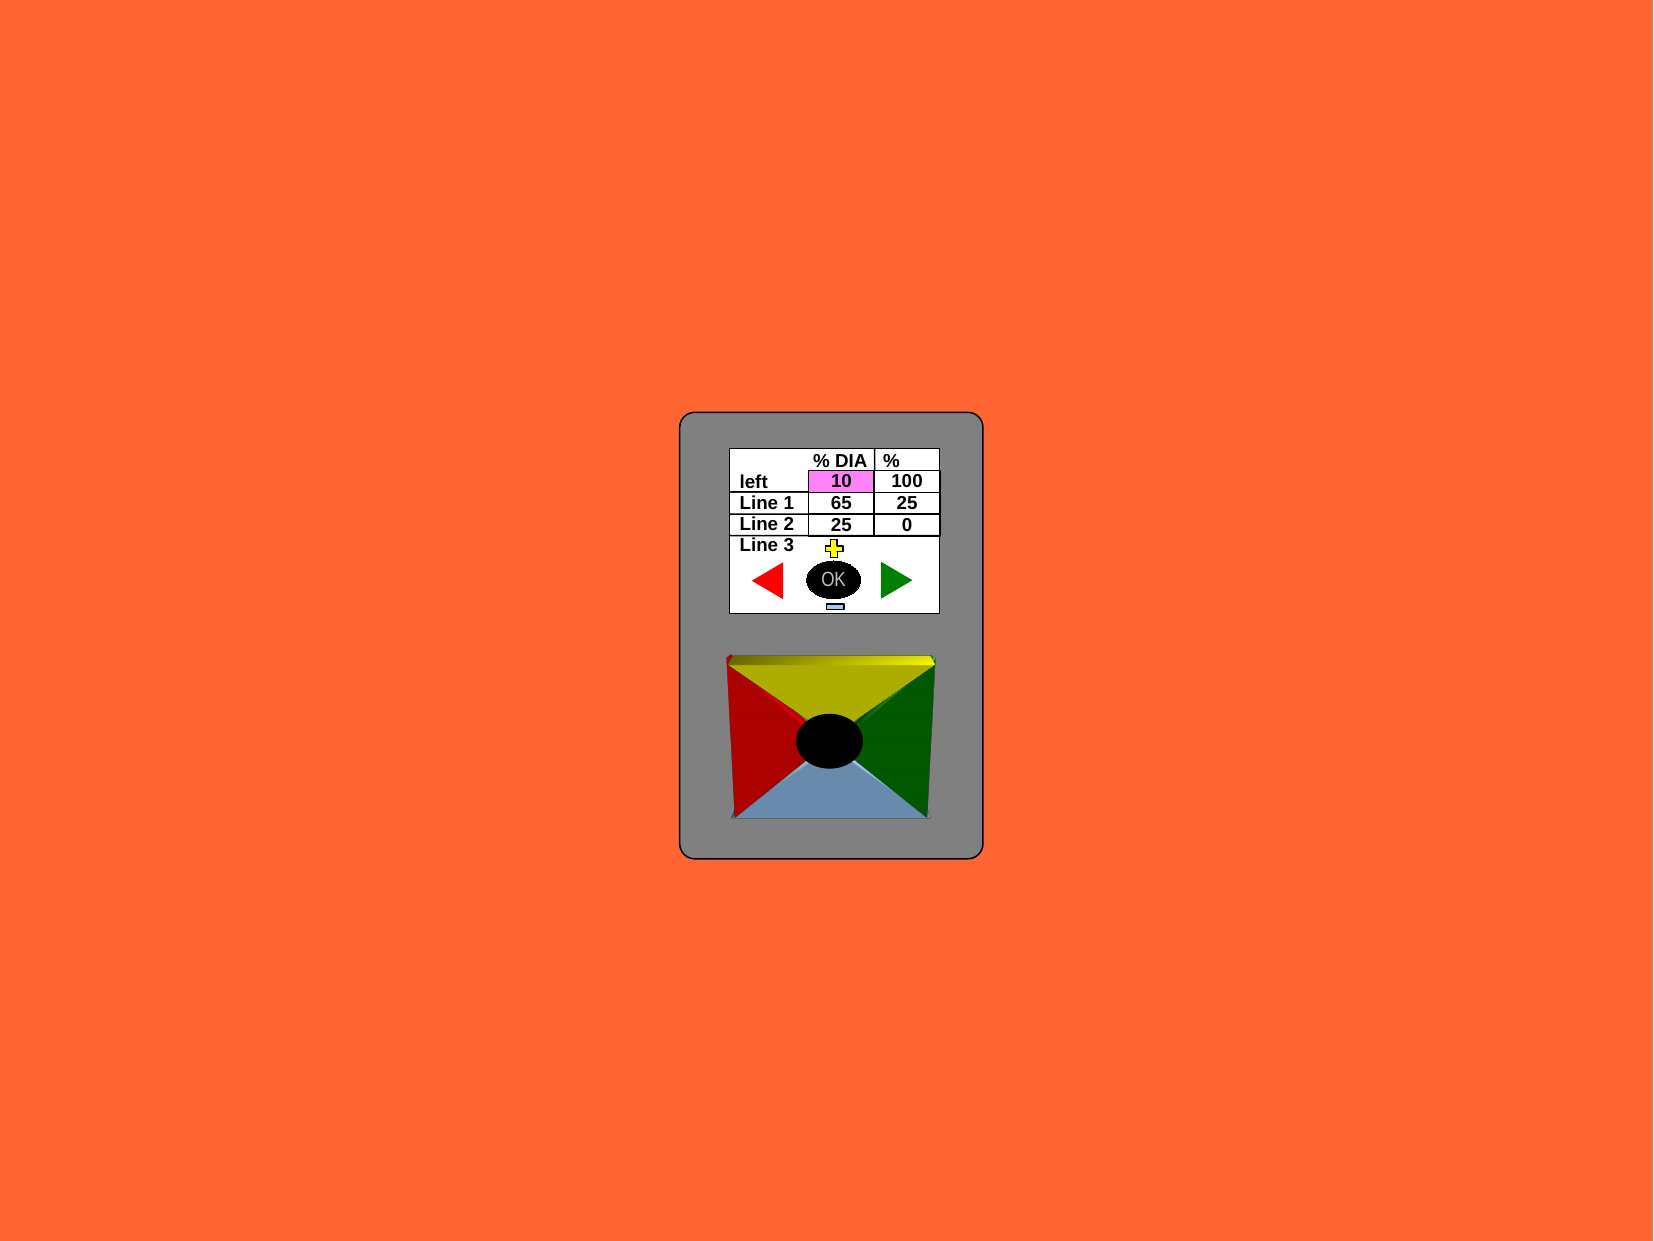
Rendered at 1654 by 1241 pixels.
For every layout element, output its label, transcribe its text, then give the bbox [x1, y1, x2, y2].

text_box 25 [874, 492, 941, 515]
text_box 0 [874, 515, 940, 536]
text_box 25 [808, 515, 874, 534]
text_box 10 [808, 470, 874, 492]
text_box [679, 412, 983, 859]
text_box % DIA % left Line 1 Line 2 Line 3 [724, 443, 947, 564]
text_box 65 [808, 492, 874, 513]
text_box OK [806, 564, 861, 599]
text_box 100 [874, 470, 940, 493]
